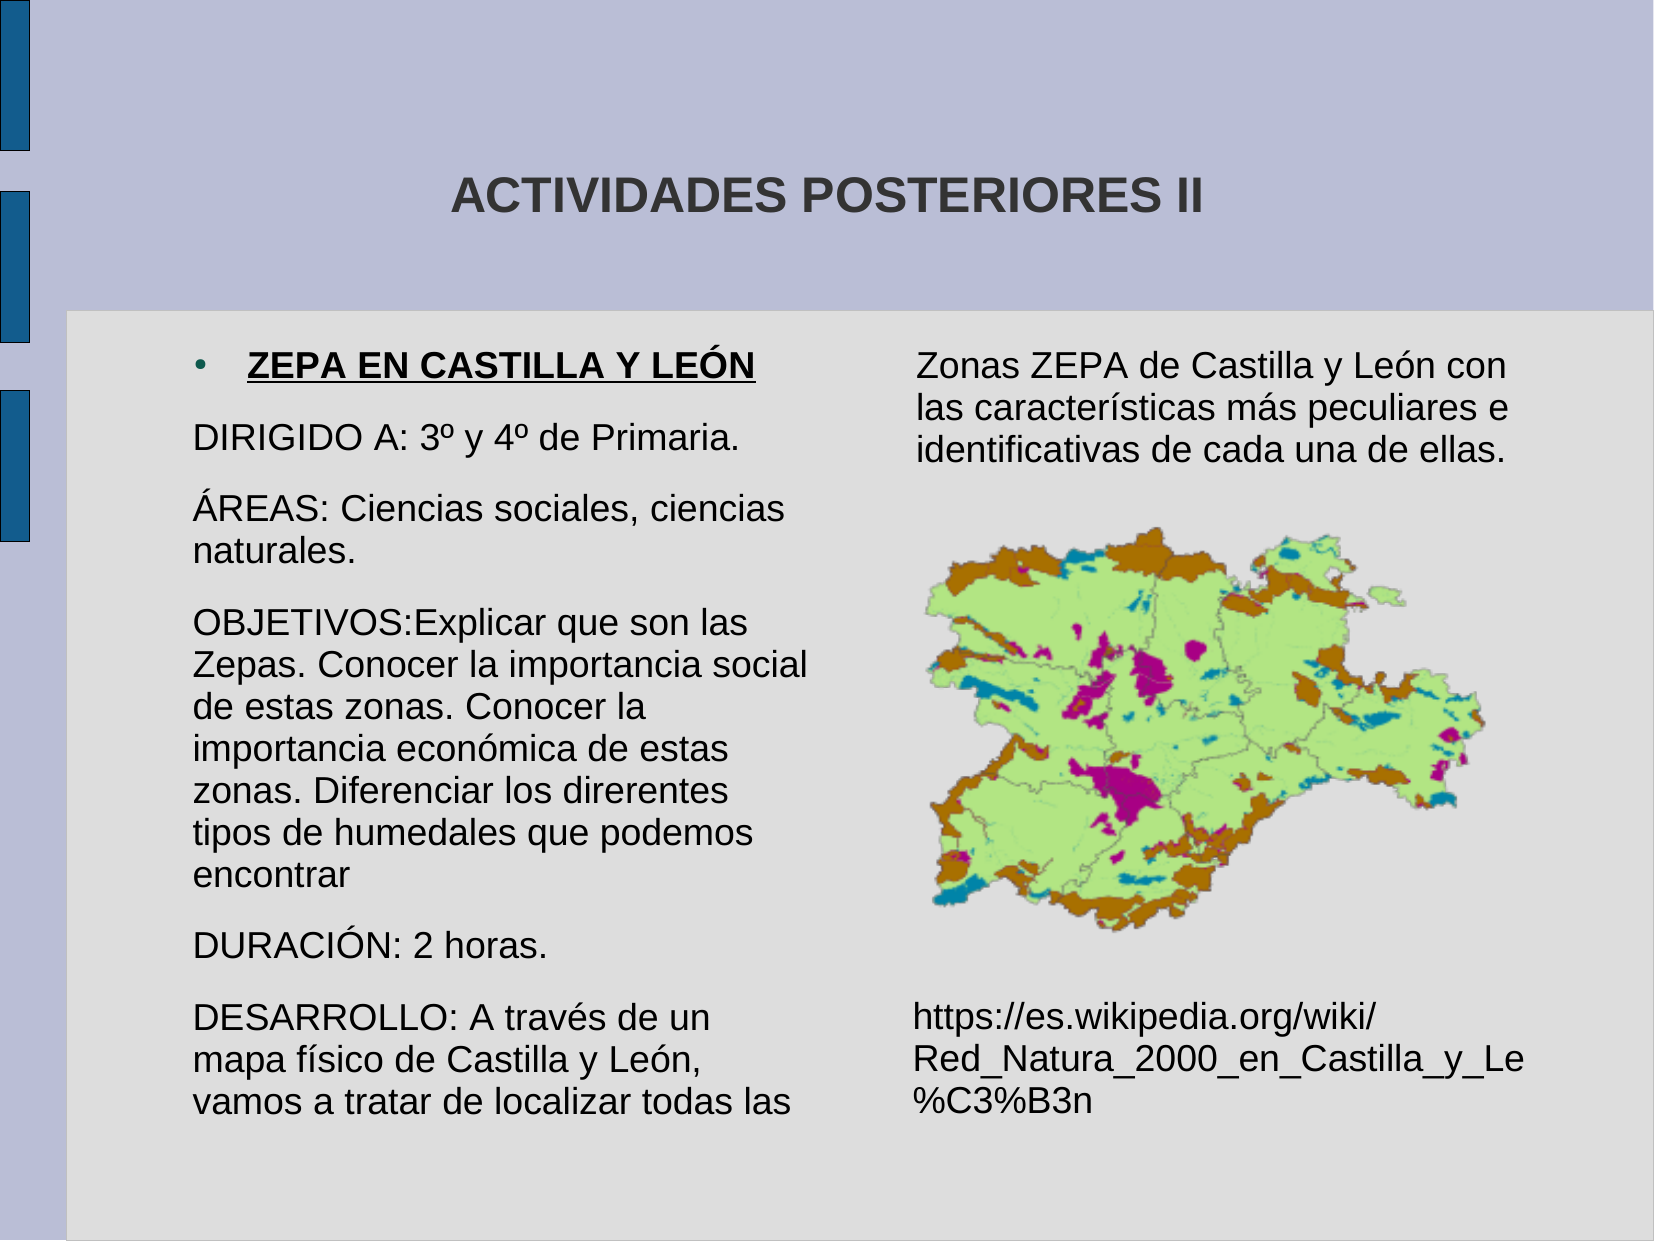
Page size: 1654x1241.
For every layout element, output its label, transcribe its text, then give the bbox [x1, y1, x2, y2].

picture [909, 518, 1501, 945]
title ACTIVIDADES POSTERIORES II [121, 91, 1534, 299]
list Zonas ZEPA de Castilla y León con las características más peculiares e identificativas de cada una de ellas. [845, 344, 1535, 1127]
list ZEPA EN CASTILLA Y LEÓN DIRIGIDO A: 3º y 4º de Primaria. ÁREAS: Ciencias sociales, ciencias naturales. OBJETIVOS:Explicar que son las Zepas. Conocer la importancia social de estas zonas. Conocer la importancia económica de estas zonas. Diferenciar los direrentes tipos de humedales que podemos encontrar DURACIÓN: 2 horas. DESARROLLO: A través de un mapa físico de Castilla y León, vamos a tratar de localizar todas las [121, 344, 811, 1127]
text_box https://es.wikipedia.org/wiki/Red_Natura_2000_en_Castilla_y_Le%C3%B3n [897, 987, 1616, 1087]
